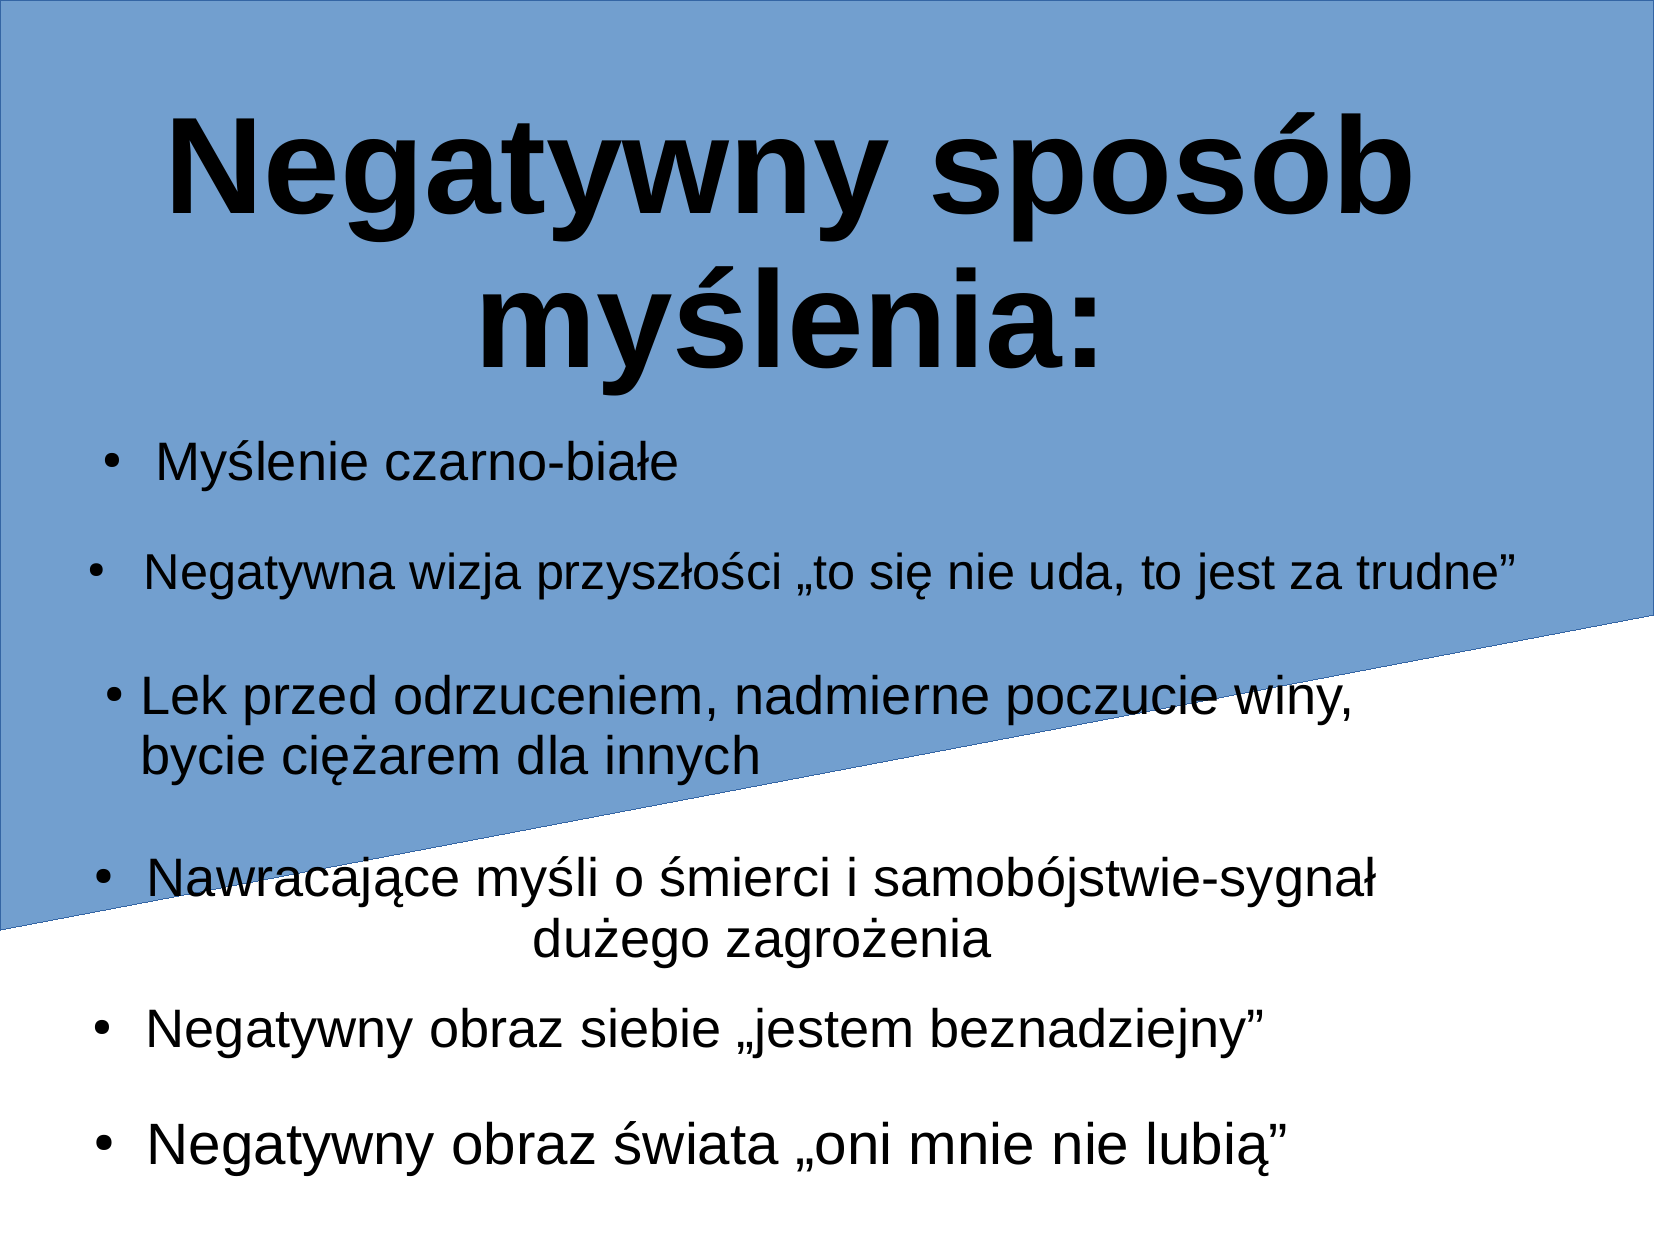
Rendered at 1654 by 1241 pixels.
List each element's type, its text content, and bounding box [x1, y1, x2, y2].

list Negatywny obraz siebie „jestem beznadziejny” [0, 998, 1399, 1241]
title Negatywny sposób myślenia: [47, 75, 1536, 411]
list Nawracające myśli o śmierci i samobójstwie-sygnał dużego zagrożenia [61, 847, 1394, 1000]
list Myślenie czarno-białe [35, 430, 731, 544]
text_box Lek przed odrzuceniem, nadmierne poczucie winy, bycie ciężarem dla innych [89, 658, 1431, 794]
list Negatywny obraz świata „oni mnie nie lubią” [21, 1111, 1345, 1241]
list Negatywna wizja przyszłości „to się nie uda, to jest za trudne” [47, 543, 1548, 650]
